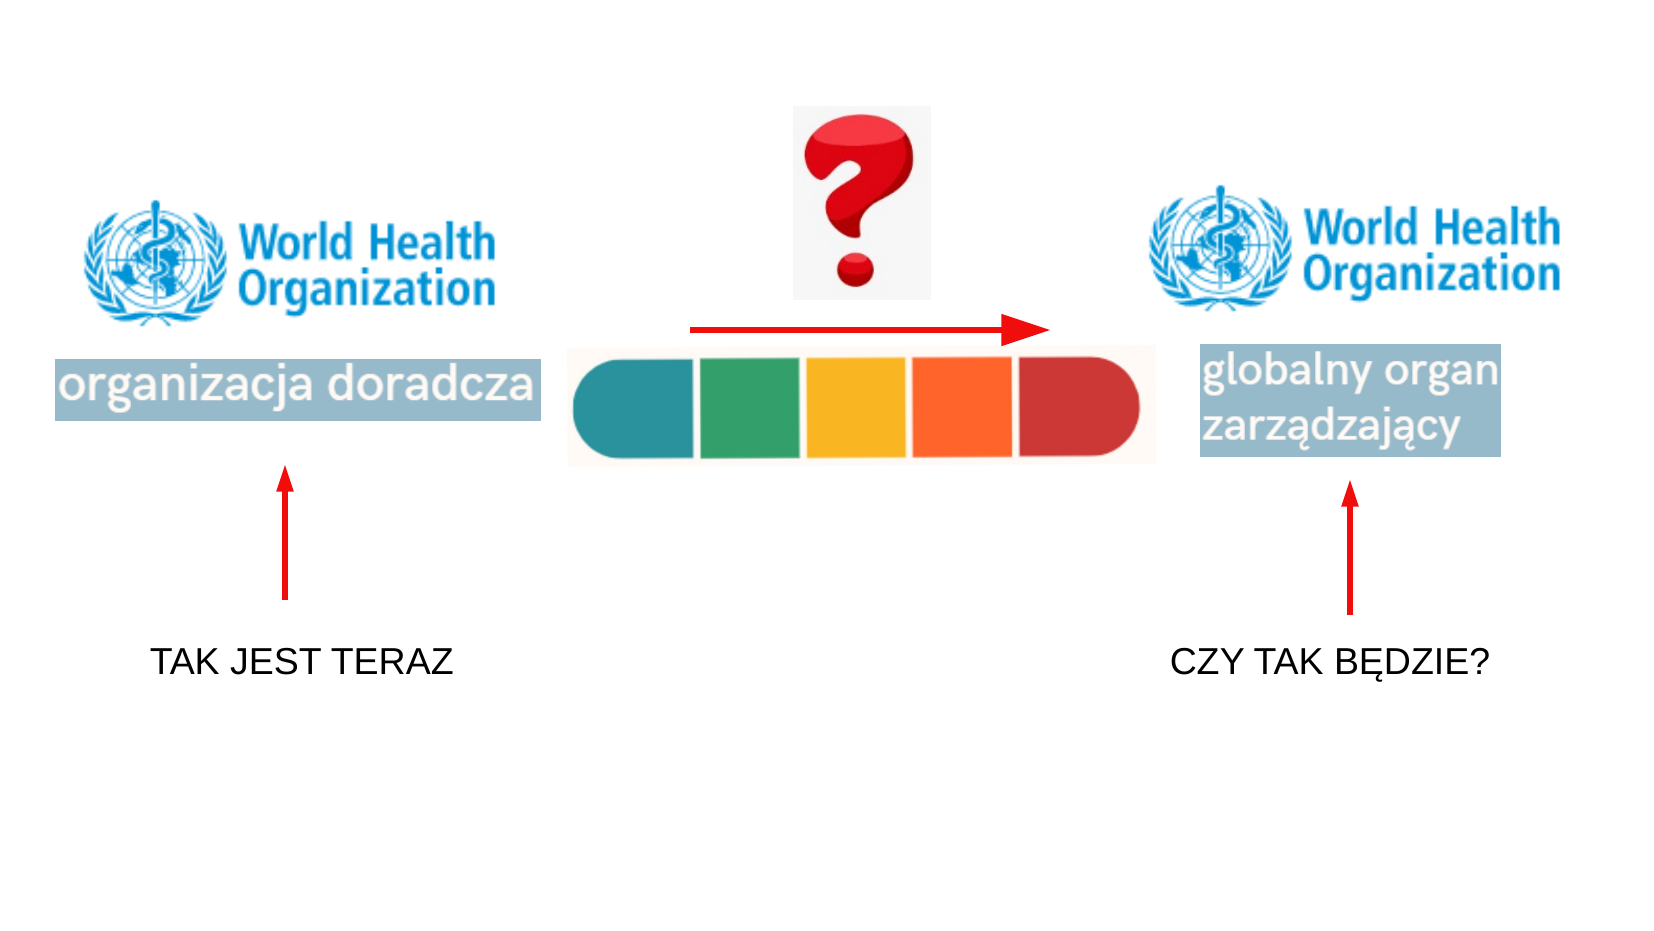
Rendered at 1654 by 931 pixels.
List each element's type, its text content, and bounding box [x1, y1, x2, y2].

text_box TAK JEST TERAZ [135, 633, 586, 691]
picture [566, 165, 1606, 467]
picture [793, 106, 931, 301]
text_box CZY TAK BĘDZIE? [1155, 633, 1606, 691]
picture [55, 180, 541, 421]
